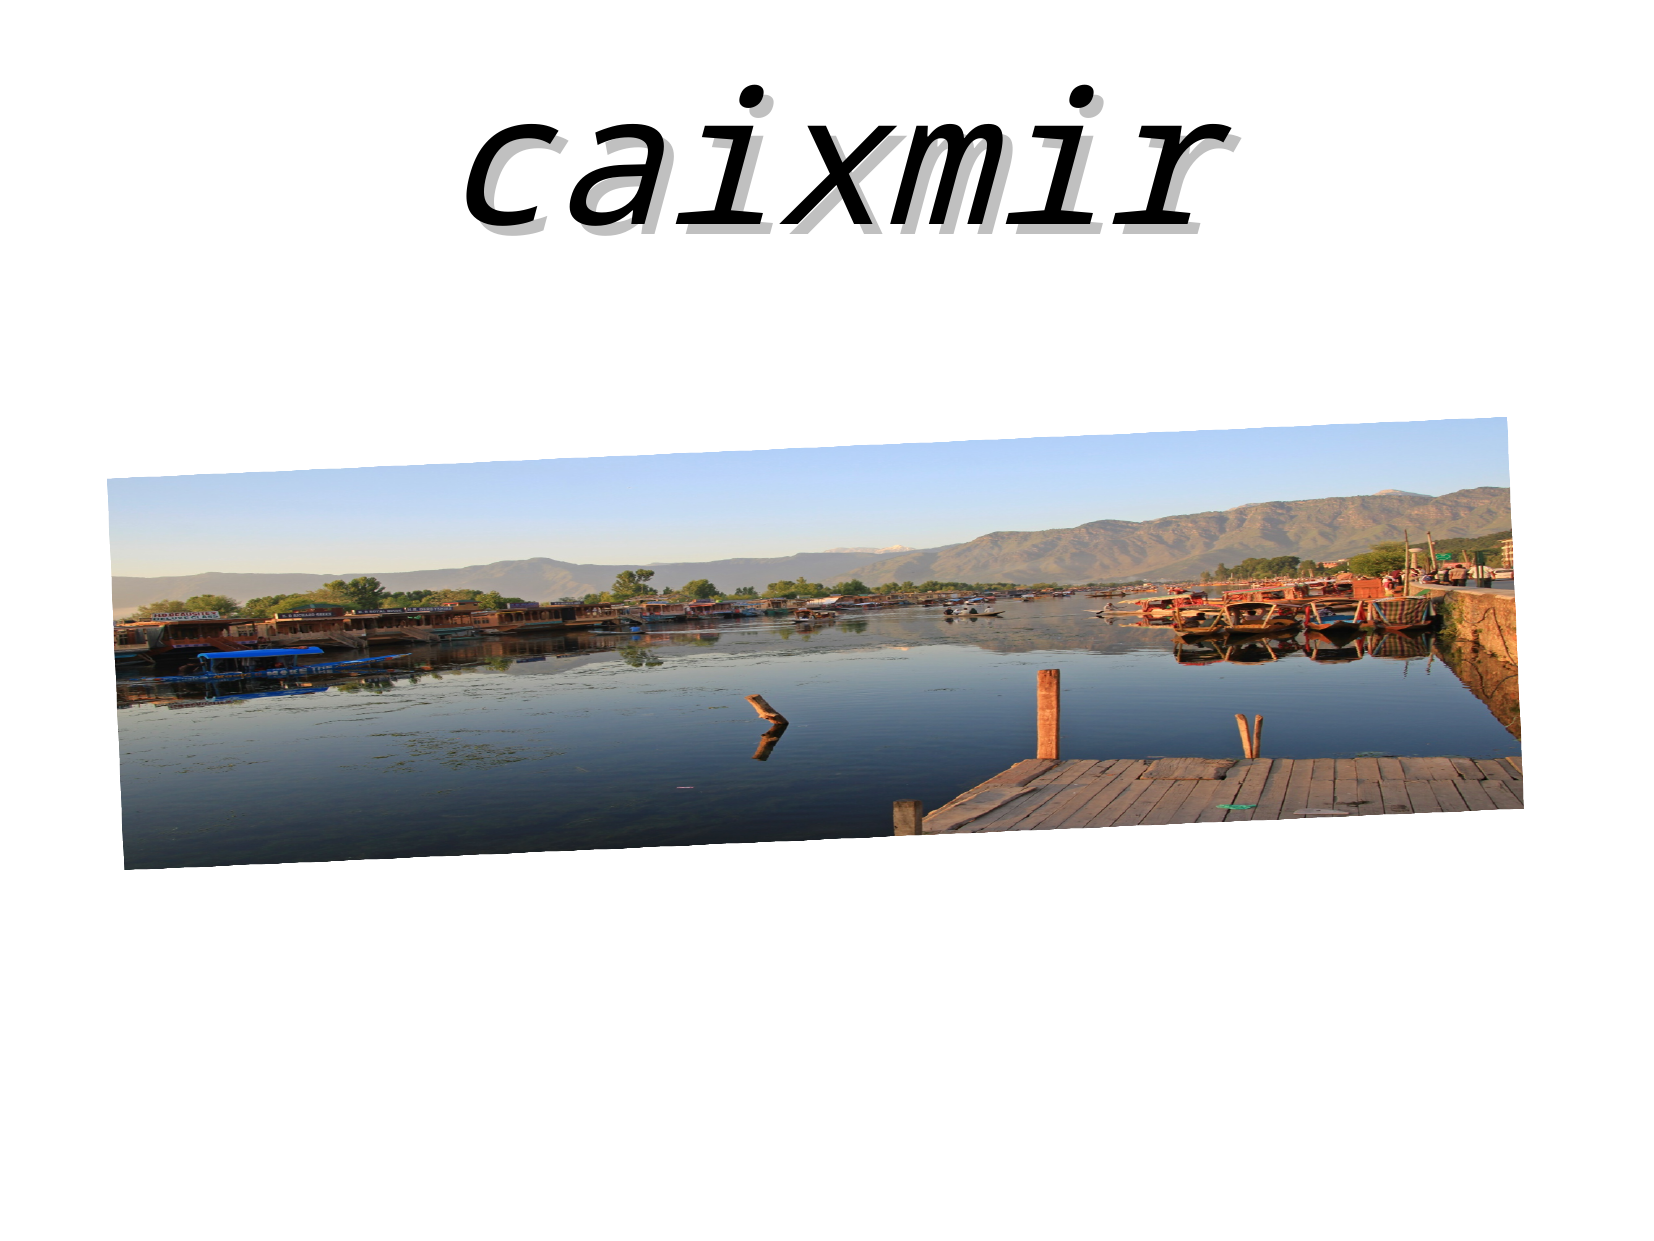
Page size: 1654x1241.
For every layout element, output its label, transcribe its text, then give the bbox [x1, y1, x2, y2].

picture [106, 416, 1524, 870]
title caixmir [82, 46, 1571, 260]
